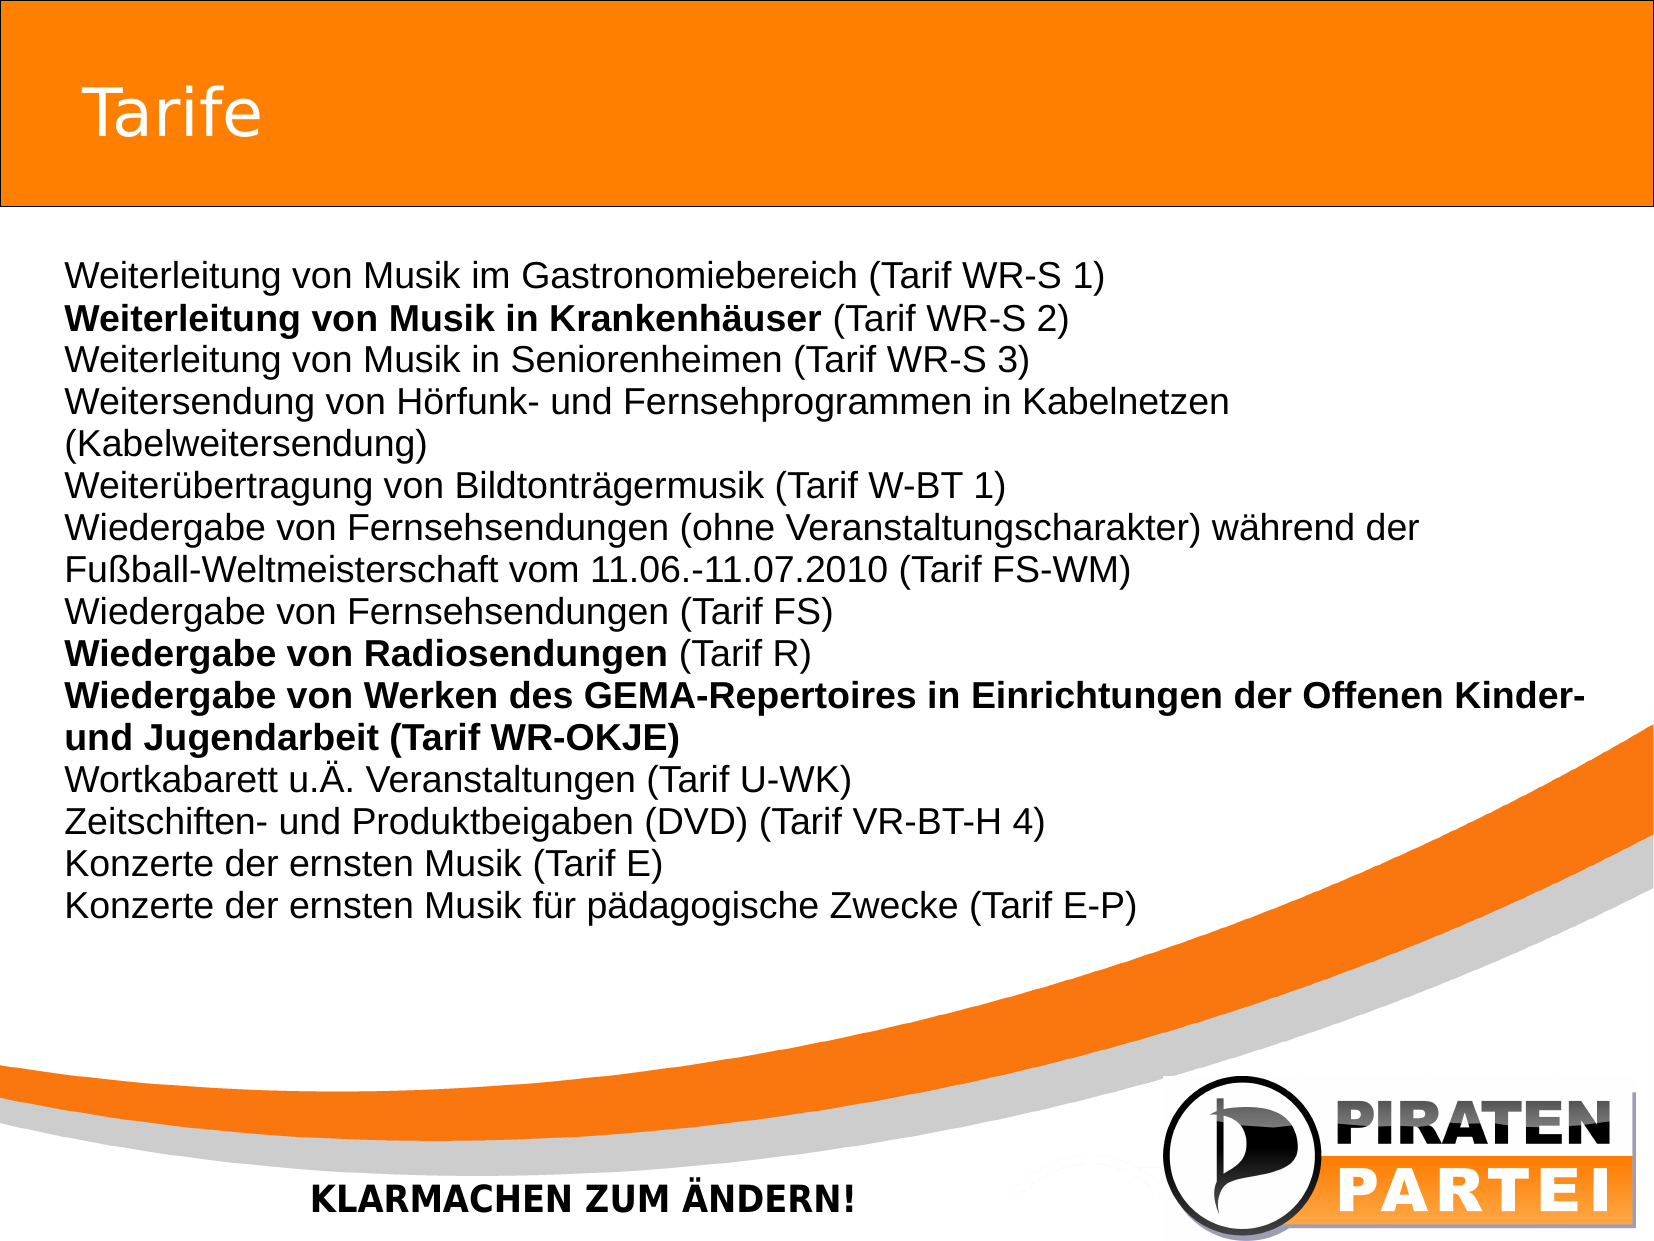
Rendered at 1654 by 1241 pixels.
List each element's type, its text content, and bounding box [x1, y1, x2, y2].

title Tarife [82, 56, 1571, 170]
picture [0, 699, 1654, 1241]
picture [392, 1190, 399, 1197]
text_box Weiterleitung von Musik im Gastronomiebereich (Tarif WR-S 1) Weiterleitung von Musik in Krankenhäuser (Tarif WR-S 2) Weiterleitung von Musik in Seniorenheimen (Tarif WR-S 3) Weitersendung von Hörfunk- und Fernsehprogrammen in Kabelnetzen (Kabelweitersendung) Weiterübertragung von Bildtonträgermusik (Tarif W-BT 1) Wiedergabe von Fernsehsendungen (ohne Veranstaltungscharakter) während der Fußball-Weltmeisterschaft vom 11.06.-11.07.2010 (Tarif FS-WM) Wiedergabe von Fernsehsendungen (Tarif FS) Wiedergabe von Radiosendungen (Tarif R) Wiedergabe von Werken des GEMA-Repertoires in Einrichtungen der Offenen Kinder- und Jugendarbeit (Tarif WR-OKJE) Wortkabarett u.Ä. Veranstaltungen (Tarif U-WK) Zeitschiften- und Produktbeigaben (DVD) (Tarif VR-BT-H 4) Konzerte der ernsten Musik (Tarif E) Konzerte der ernsten Musik für pädagogische Zwecke (Tarif E-P) [49, 247, 1613, 935]
picture [745, 1190, 756, 1199]
picture [796, 1190, 803, 1197]
